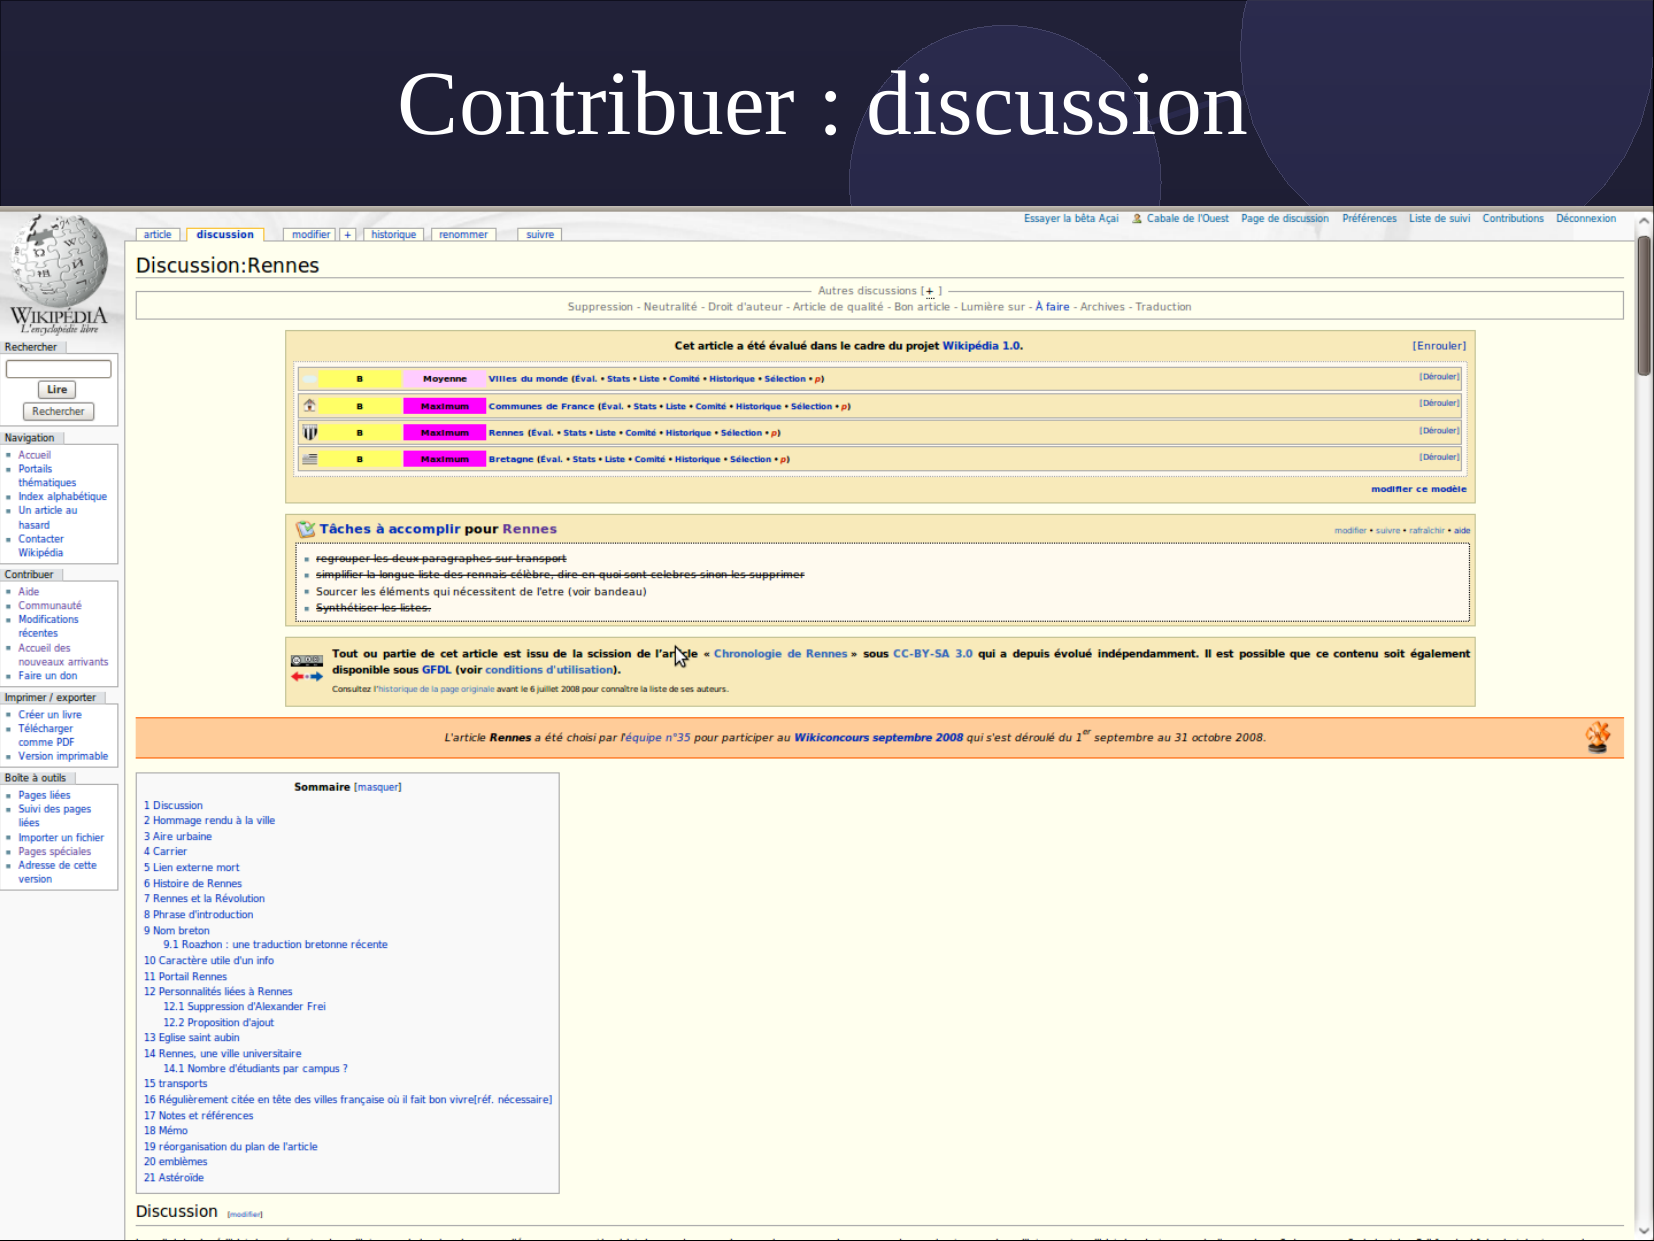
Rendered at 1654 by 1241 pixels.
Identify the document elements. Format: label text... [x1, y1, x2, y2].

title Contribuer : discussion [118, 0, 1531, 206]
picture [0, 206, 1654, 1241]
